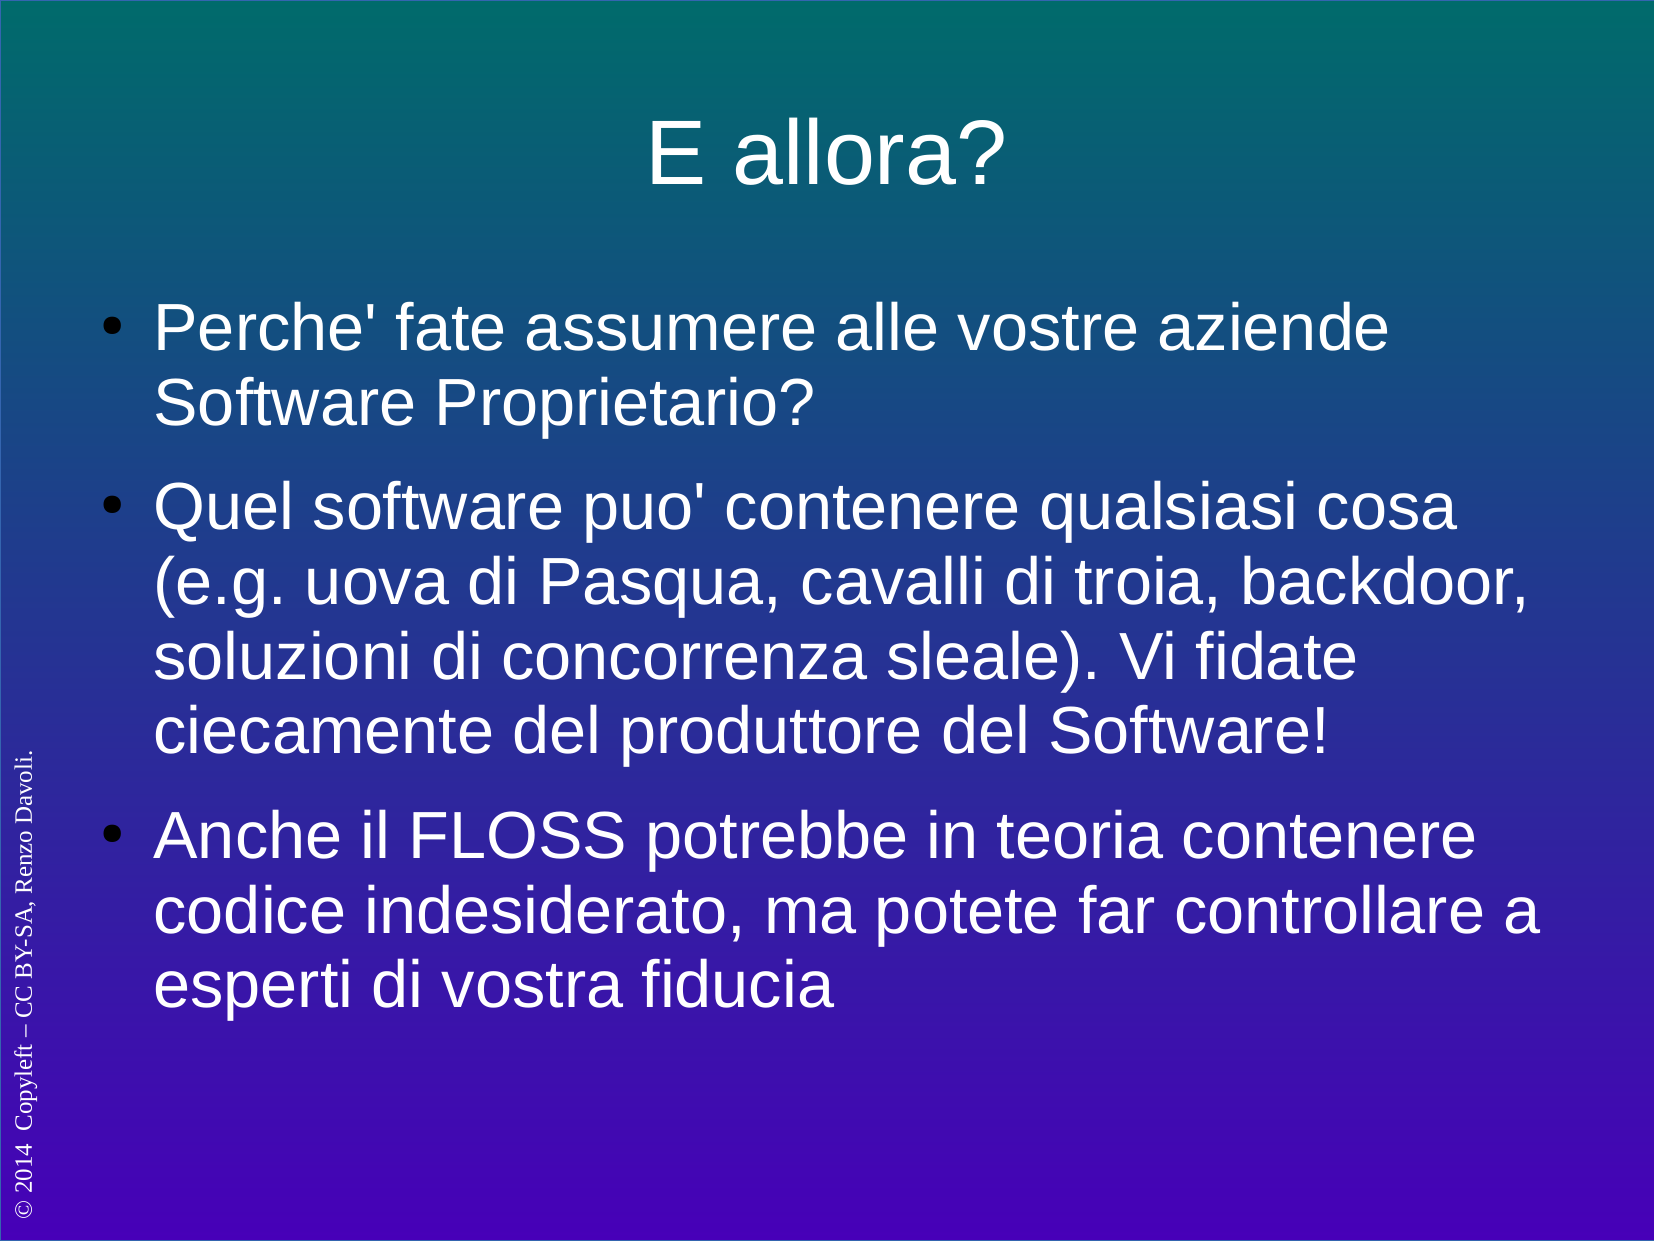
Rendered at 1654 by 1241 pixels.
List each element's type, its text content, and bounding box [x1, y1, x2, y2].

list Perche' fate assumere alle vostre aziende Software Proprietario? Quel software puo' contenere qualsiasi cosa (e.g. uova di Pasqua, cavalli di troia, backdoor, soluzioni di concorrenza sleale). Vi fidate ciecamente del produttore del Software! Anche il FLOSS potrebbe in teoria contenere codice indesiderato, ma potete far controllare a esperti di vostra fiducia [82, 290, 1571, 1094]
title E allora? [82, 56, 1571, 250]
